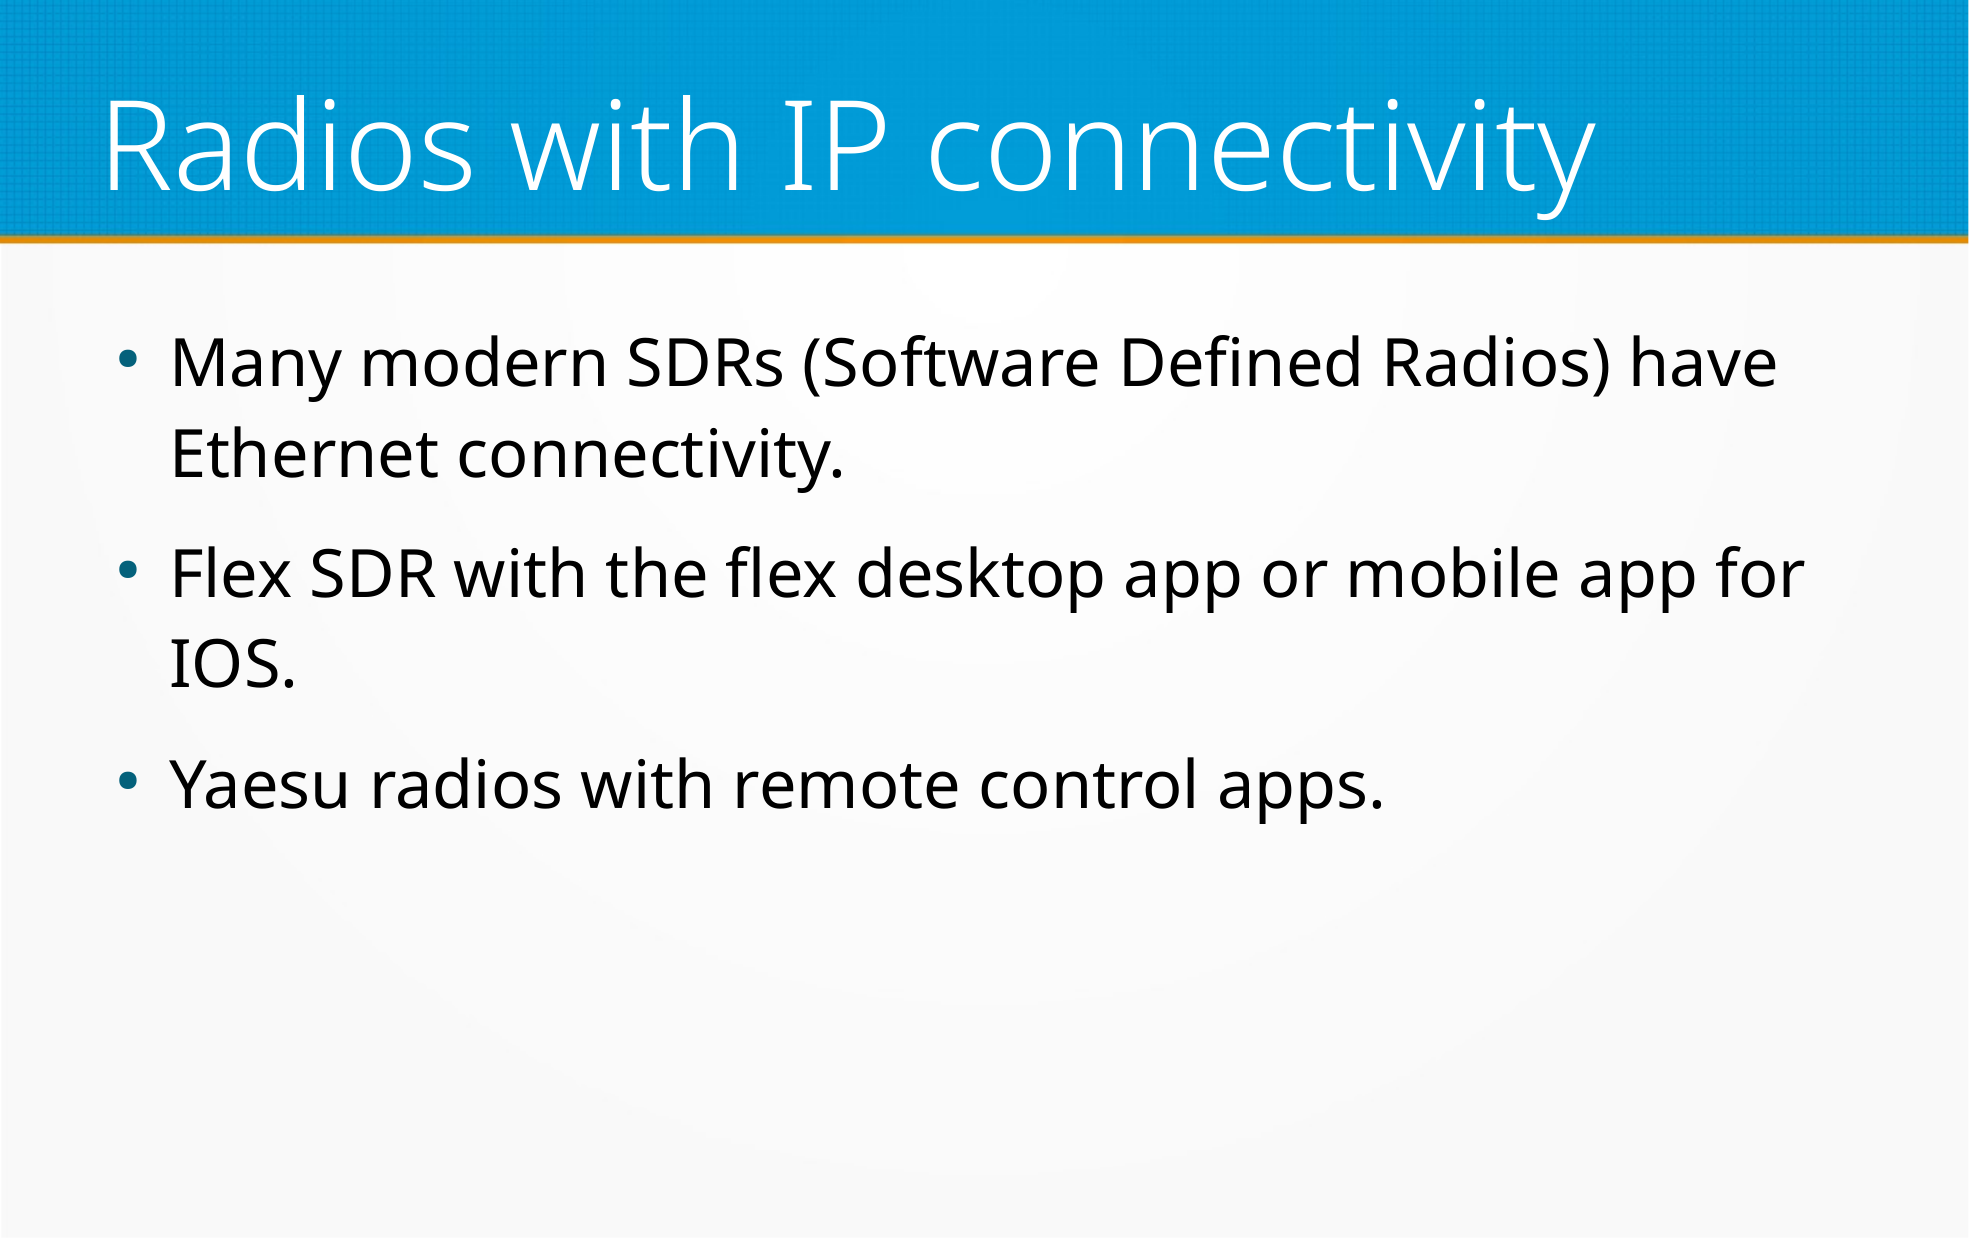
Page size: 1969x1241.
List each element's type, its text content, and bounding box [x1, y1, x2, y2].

list Many modern SDRs (Software Defined Radios) have Ethernet connectivity. Flex SDR with the flex desktop app or mobile app for IOS. Yaesu radios with remote control apps. [98, 315, 1861, 1081]
picture [0, 233, 1969, 1241]
title Radios with IP connectivity [98, 19, 1870, 227]
